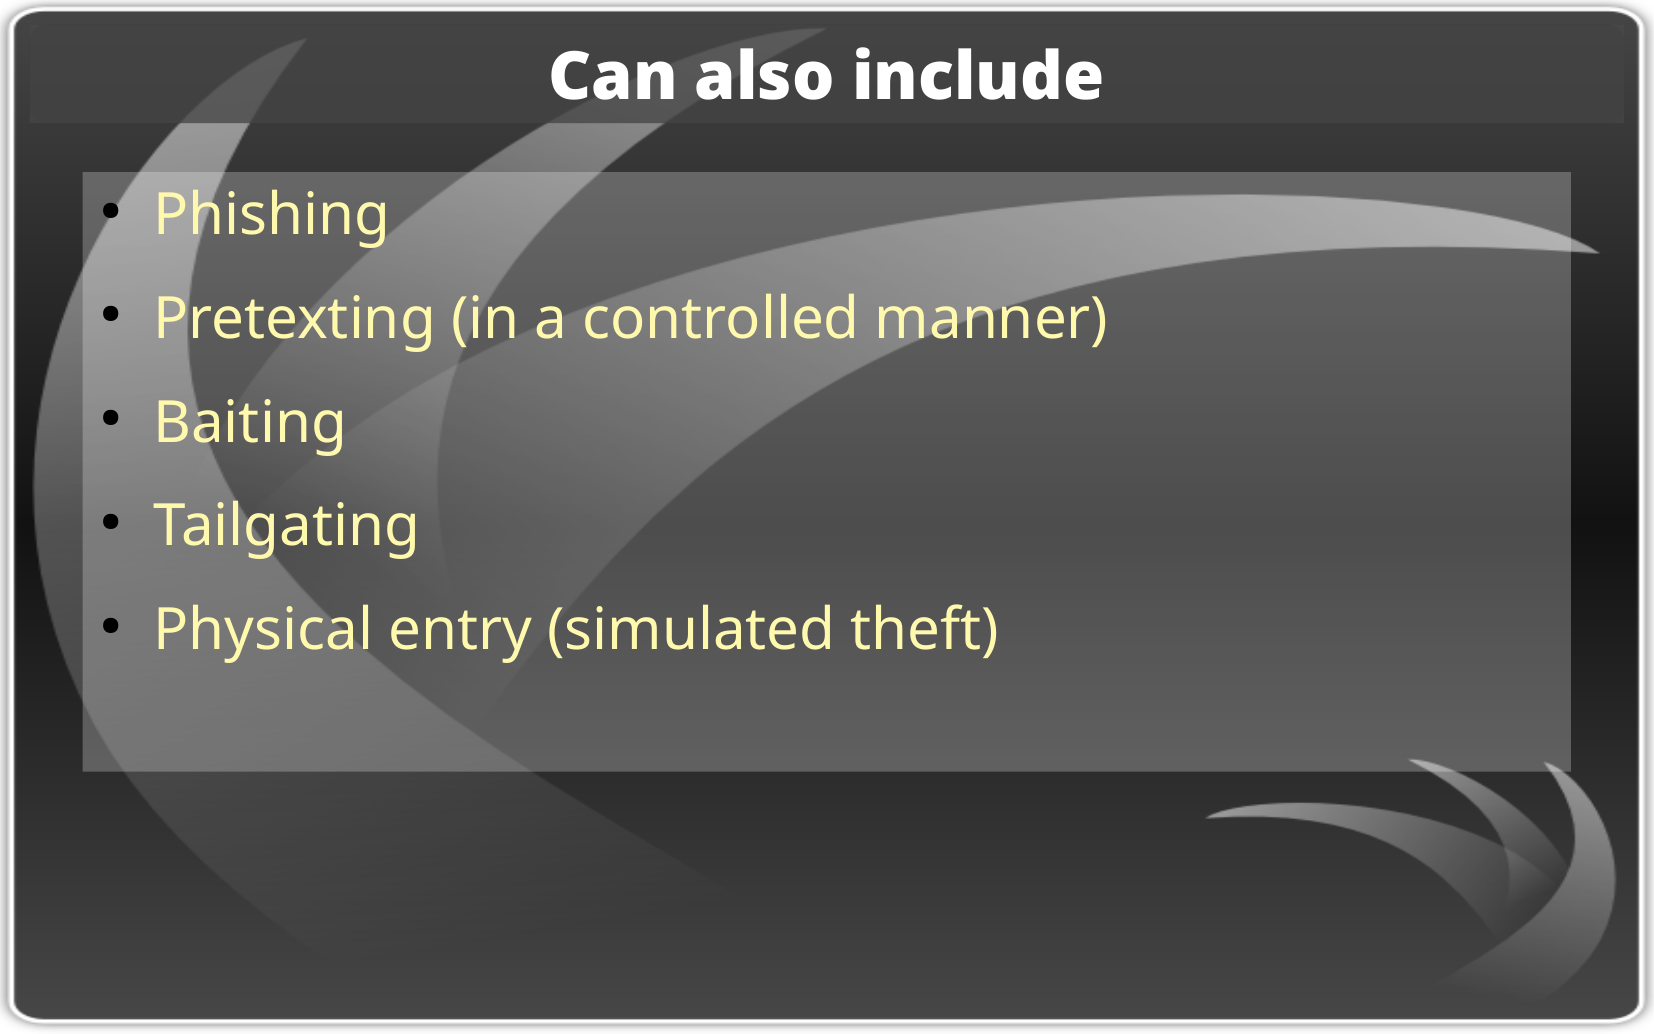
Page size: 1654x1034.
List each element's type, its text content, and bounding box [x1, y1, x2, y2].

title Can also include [29, 24, 1625, 124]
picture [0, 0, 1654, 1034]
list Phishing Pretexting (in a controlled manner) Baiting Tailgating Physical entry (simulated theft) [82, 172, 1571, 772]
